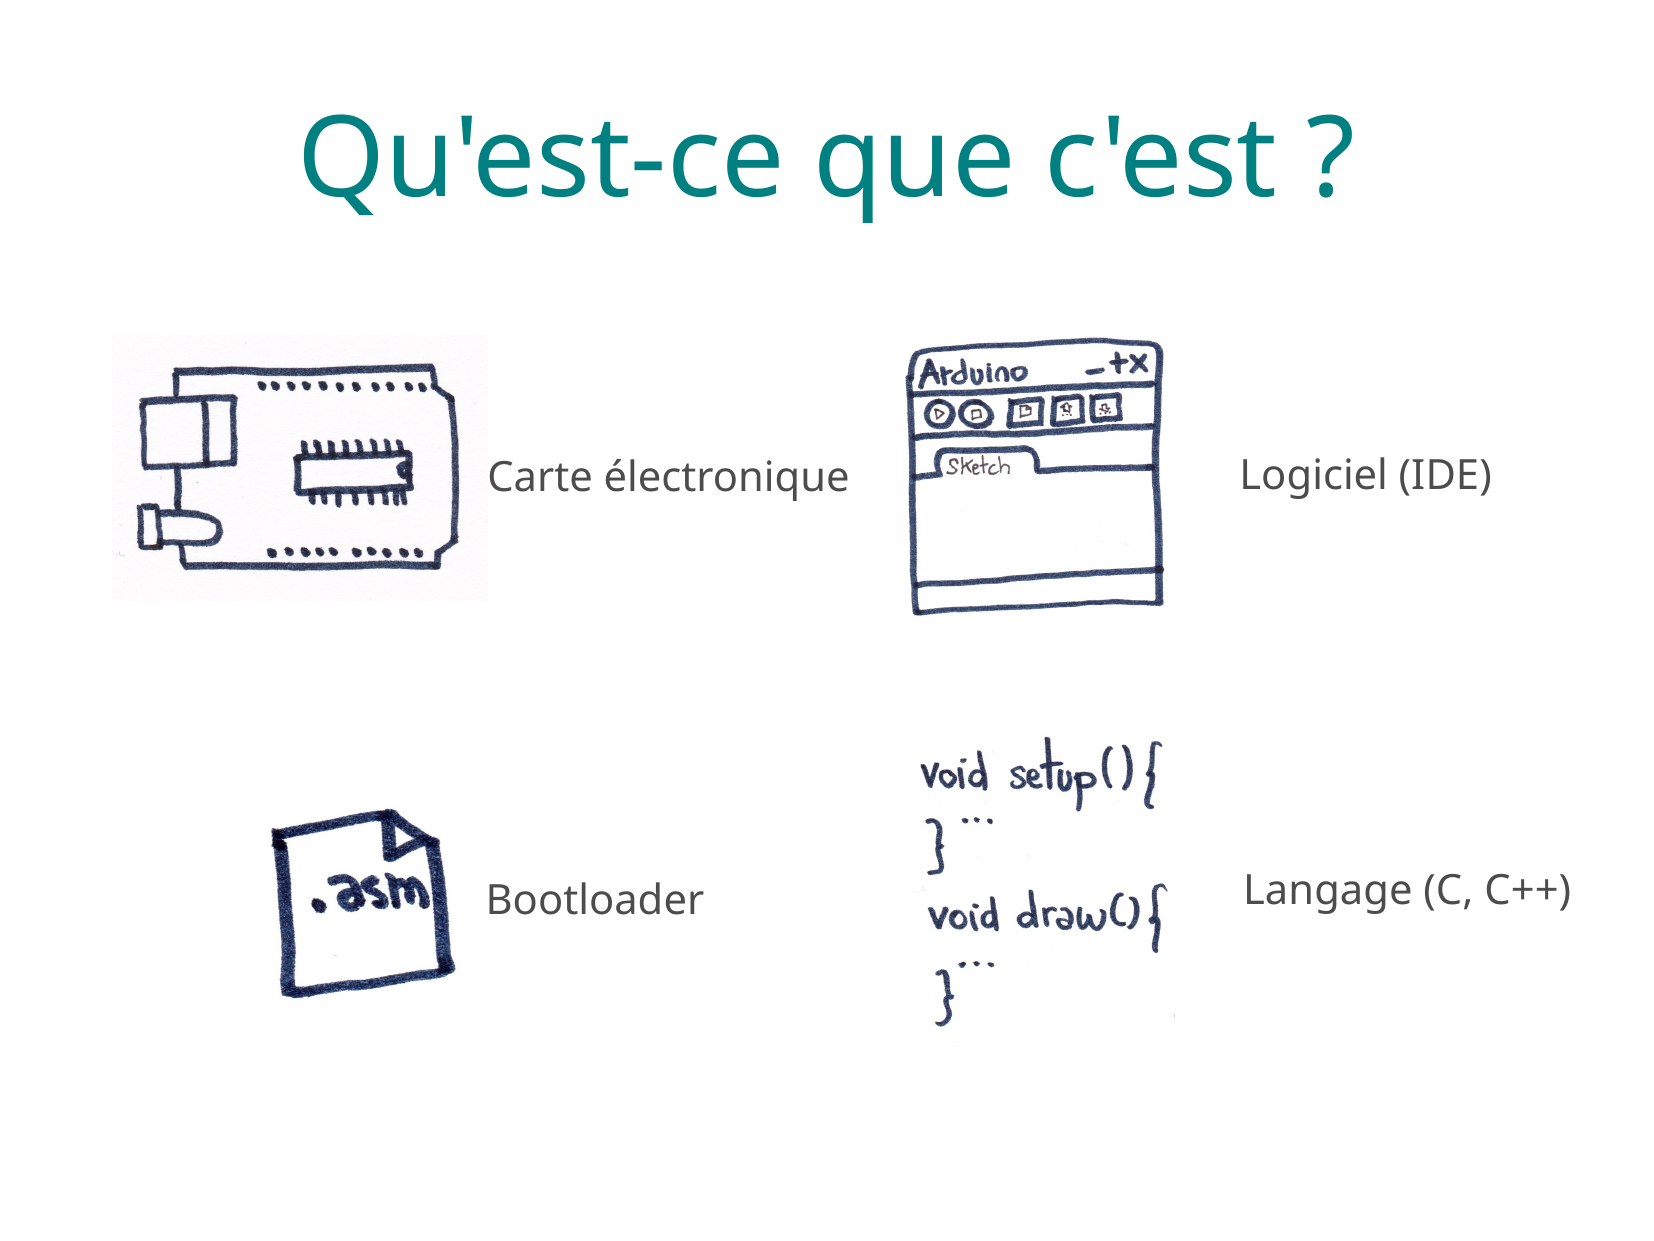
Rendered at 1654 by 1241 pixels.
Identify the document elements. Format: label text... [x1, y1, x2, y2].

picture [253, 791, 471, 1016]
picture [100, 330, 488, 615]
text_box Langage (C, C++) [1228, 852, 1574, 915]
picture [887, 720, 1193, 1052]
text_box Logiciel (IDE) [1224, 437, 1502, 499]
text_box Carte électronique [472, 439, 857, 502]
text_box Bootloader [470, 862, 716, 925]
title Qu'est-ce que c'est ? [82, 49, 1571, 257]
picture [881, 330, 1182, 626]
